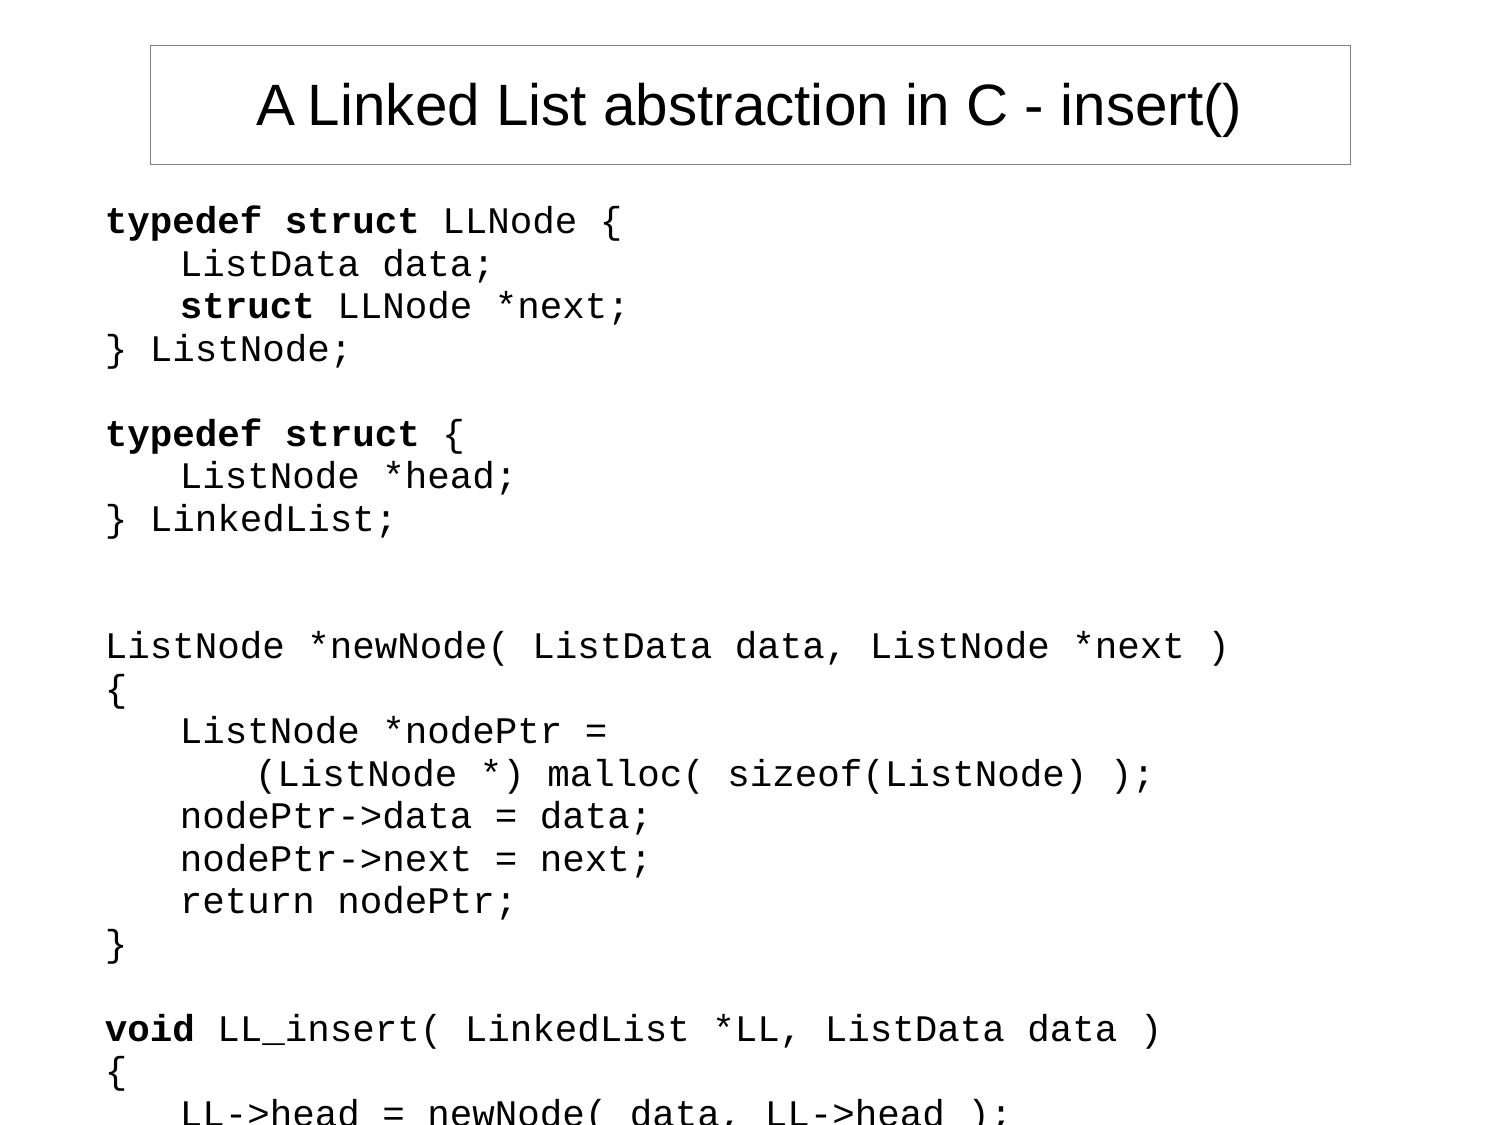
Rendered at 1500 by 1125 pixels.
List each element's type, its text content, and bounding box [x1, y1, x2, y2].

text_box typedef struct LLNode { ListData data; struct LLNode *next; } ListNode; typedef struct { ListNode *head; } LinkedList; ListNode *newNode( ListData data, ListNode *next ) { ListNode *nodePtr = (ListNode *) malloc( sizeof(ListNode) ); nodePtr->data = data; nodePtr->next = next; return nodePtr; } void LL_insert( LinkedList *LL, ListData data ) { LL->head = newNode( data, LL->head ); } [90, 195, 1441, 1073]
text_box A Linked List abstraction in C - insert() [150, 45, 1351, 165]
